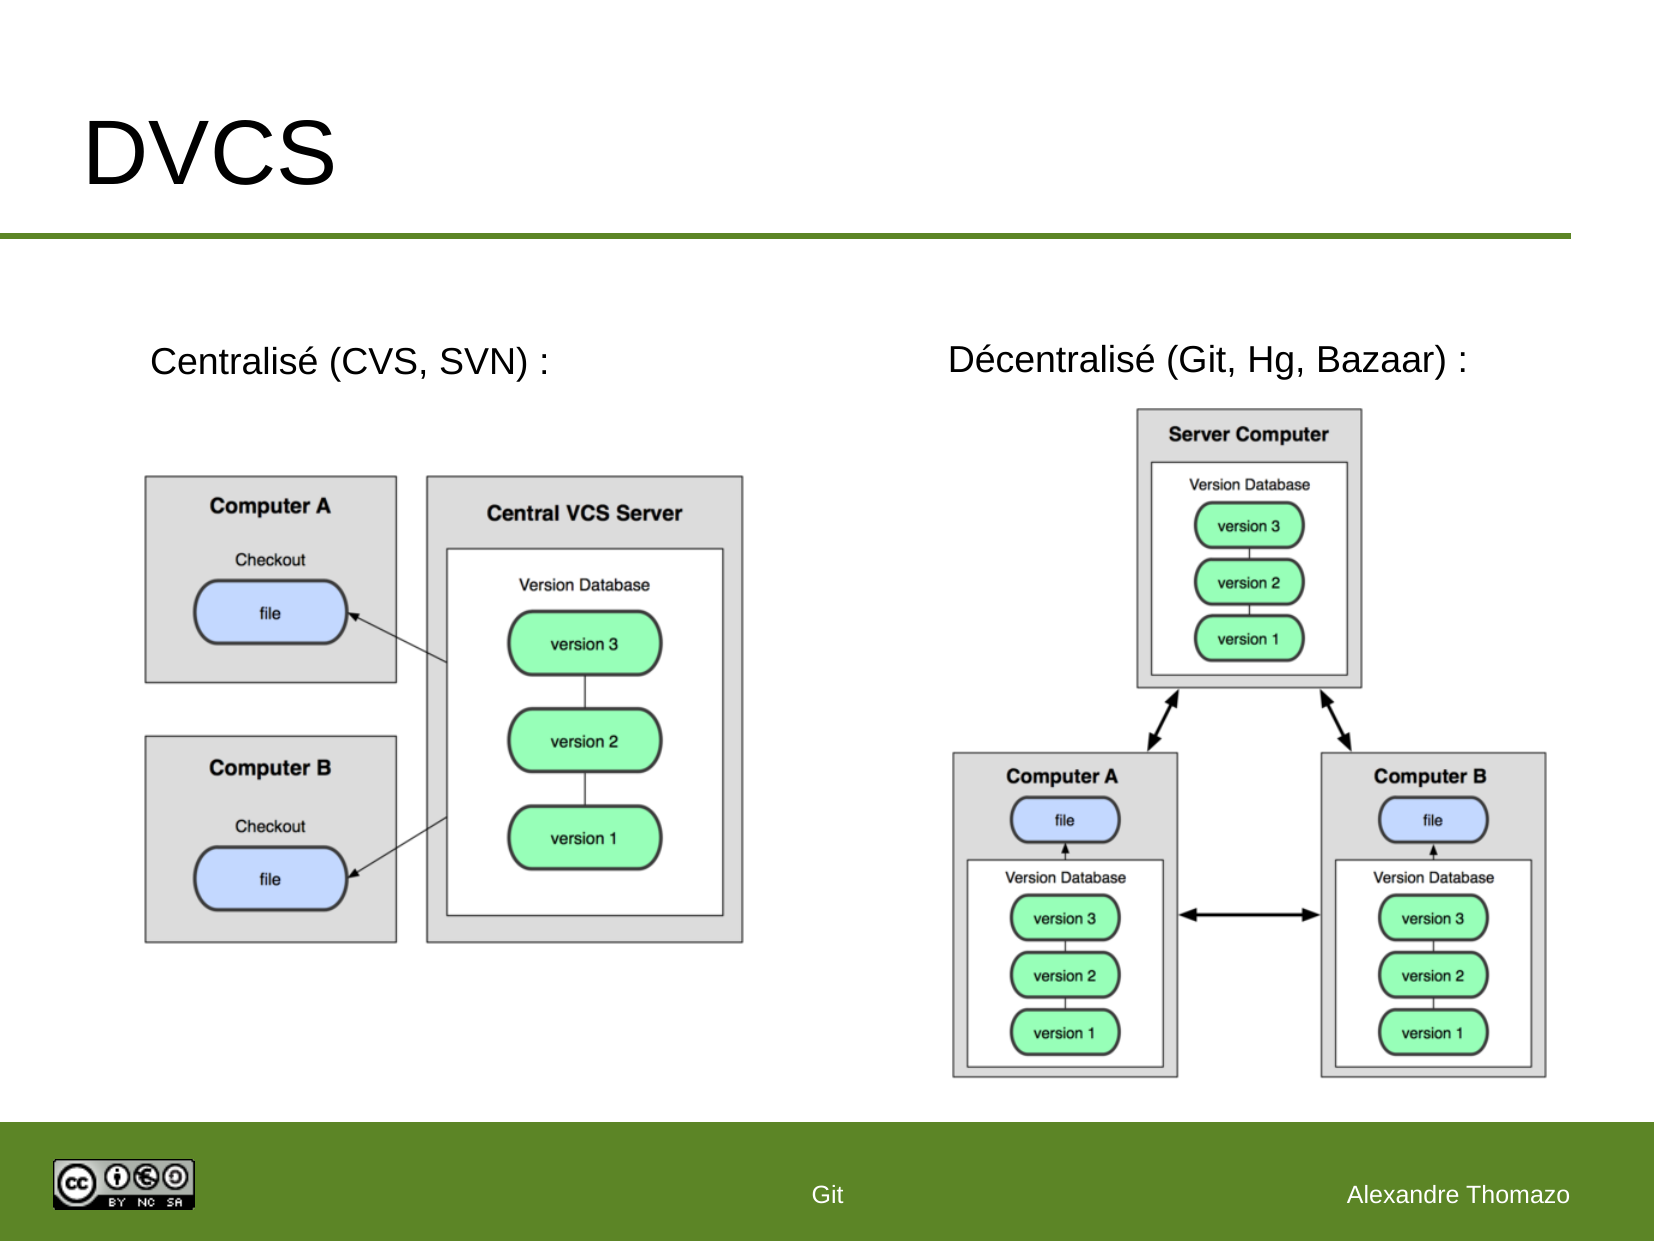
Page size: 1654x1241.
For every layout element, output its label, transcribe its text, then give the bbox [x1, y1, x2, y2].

text_box Décentralisé (Git, Hg, Bazaar) : [933, 330, 1484, 388]
text_box Centralisé (CVS, SVN) : [135, 332, 565, 390]
title DVCS [82, 49, 1571, 257]
picture [950, 407, 1548, 1080]
picture [143, 474, 745, 945]
picture [53, 1159, 195, 1210]
